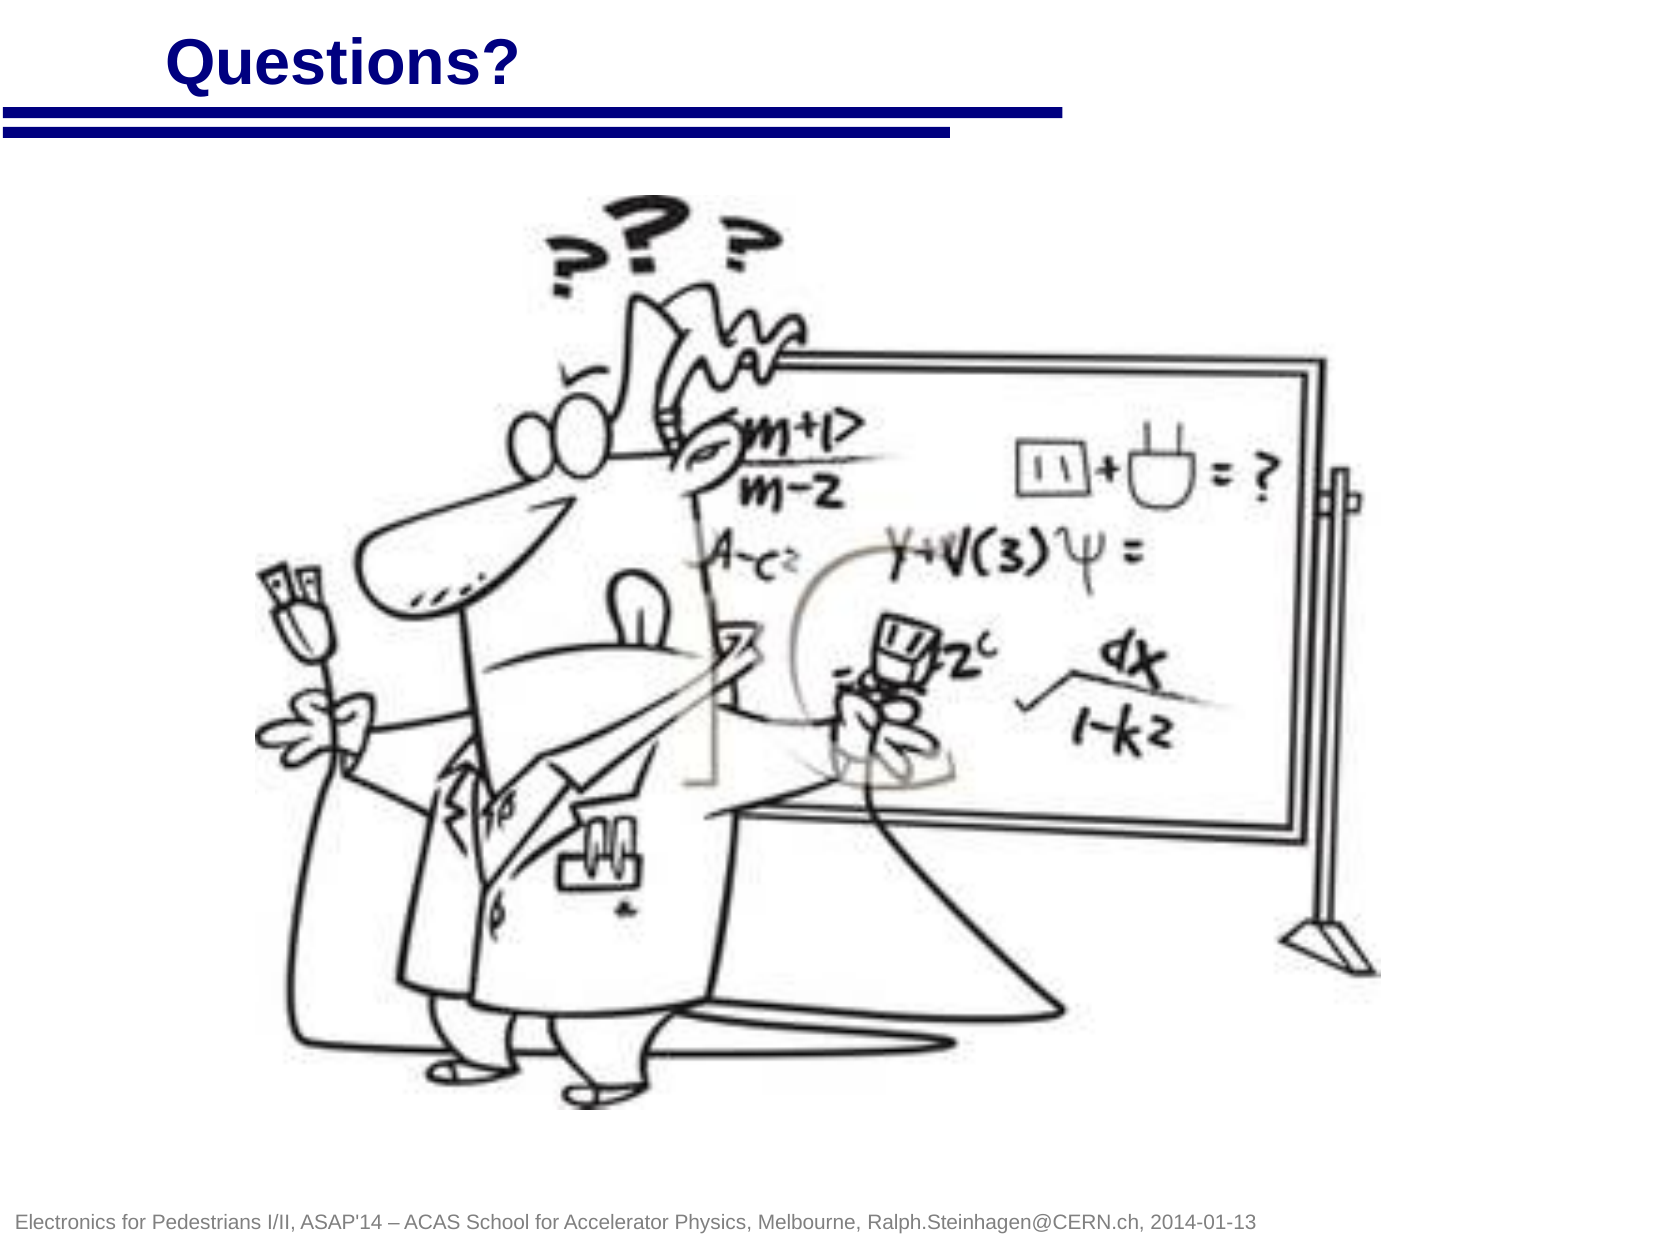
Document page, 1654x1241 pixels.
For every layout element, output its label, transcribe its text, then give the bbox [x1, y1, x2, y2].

picture [255, 195, 1381, 1111]
title Questions? [165, 0, 1323, 124]
